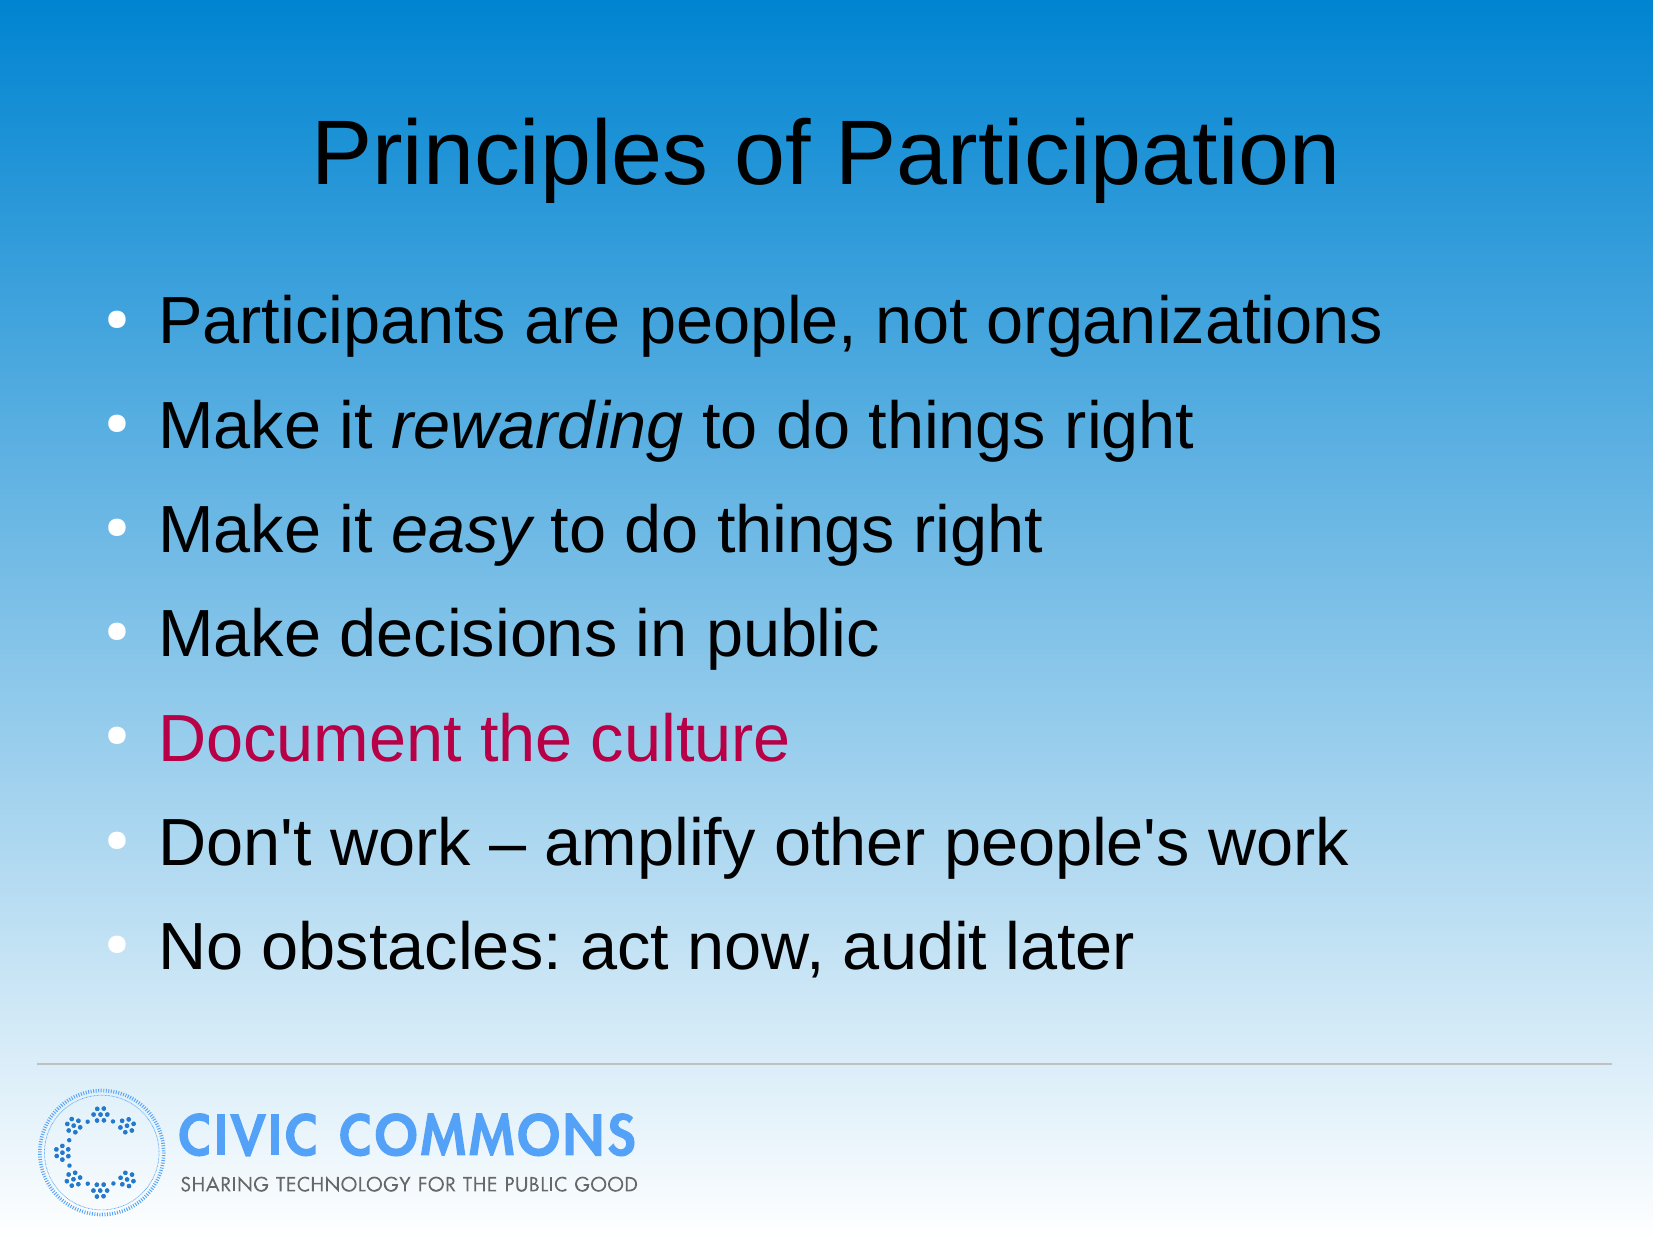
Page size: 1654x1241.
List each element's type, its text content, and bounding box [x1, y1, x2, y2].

title Principles of Participation [82, 49, 1571, 257]
list Participants are people, not organizations Make it rewarding to do things right Make it easy to do things right Make decisions in public Document the culture Don't work – amplify other people's work No obstacles: act now, audit later [87, 283, 1576, 1088]
picture [0, 1056, 689, 1241]
